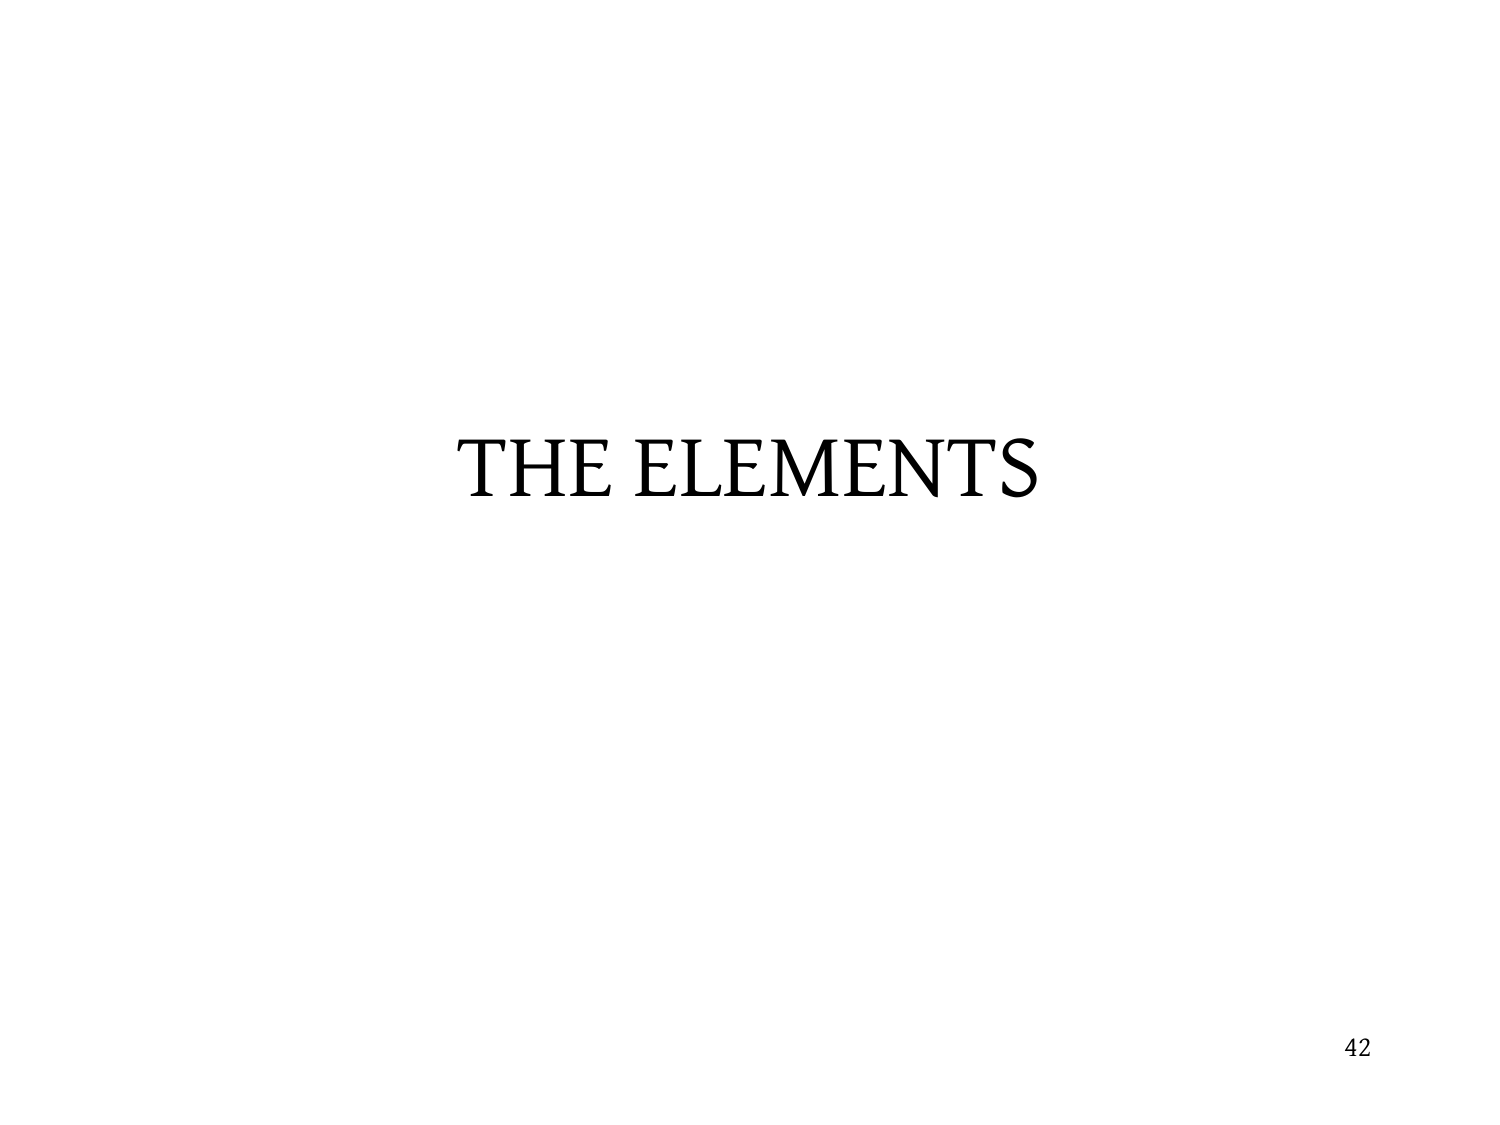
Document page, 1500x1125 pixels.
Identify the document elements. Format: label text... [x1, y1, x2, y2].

title THE ELEMENTS [112, 375, 1388, 563]
